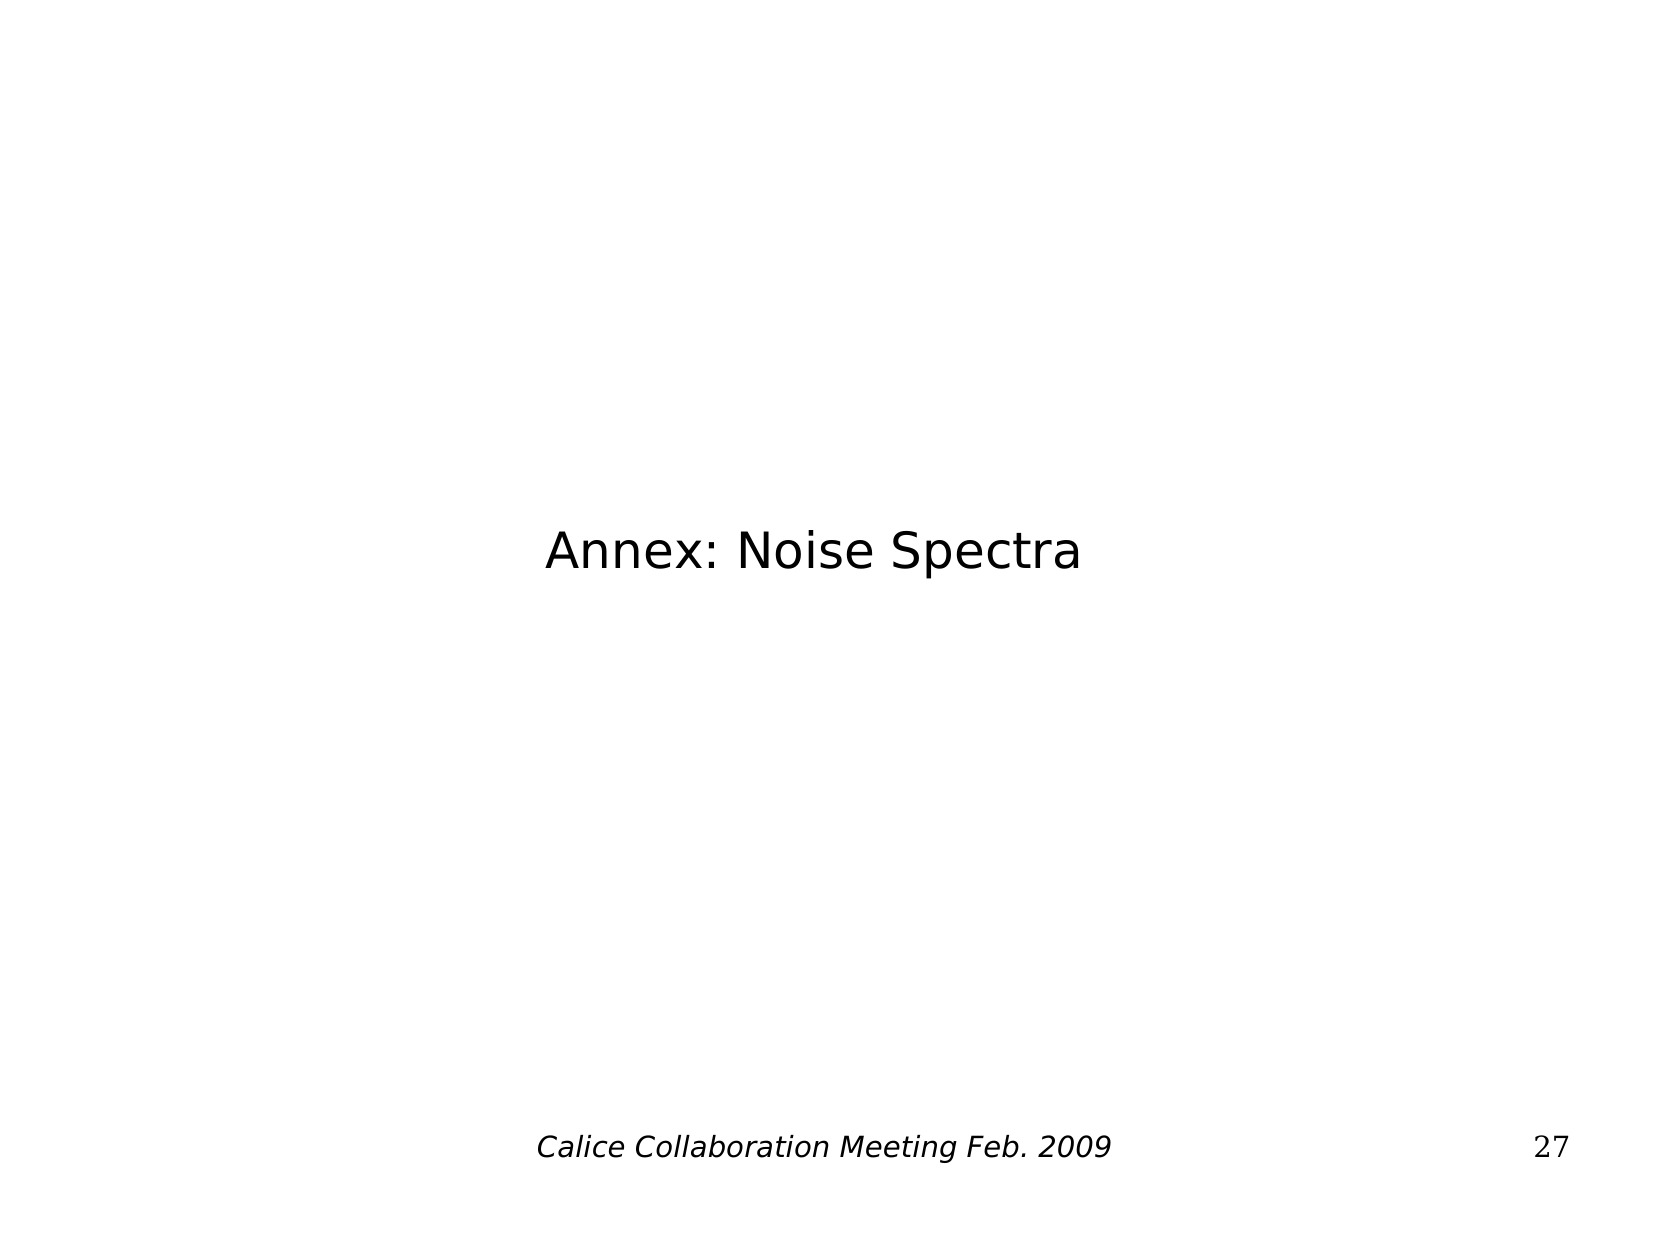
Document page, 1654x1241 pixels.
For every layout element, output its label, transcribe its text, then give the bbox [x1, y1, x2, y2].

text_box Annex: Noise Spectra [530, 514, 1087, 588]
